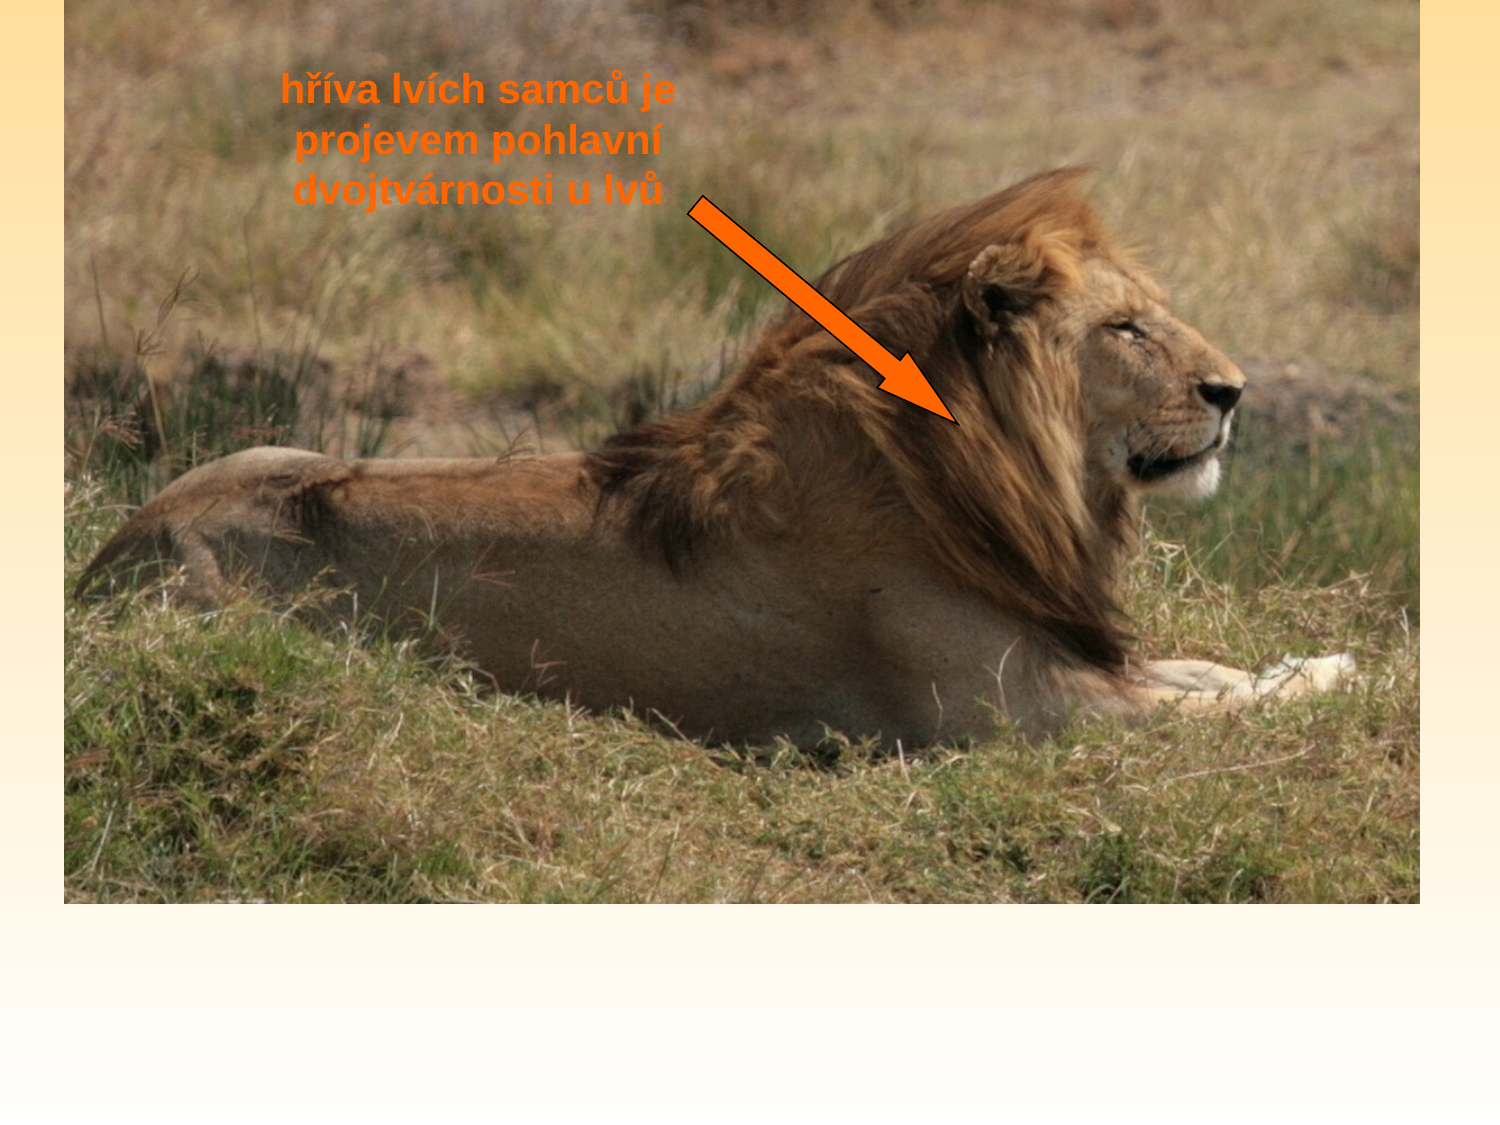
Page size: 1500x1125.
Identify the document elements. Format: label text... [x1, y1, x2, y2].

title CO JE TO POHLAVNÍ DVOJTVÁRNOST A JAK SE PROJEVUJE U LVA? [1420, 11, 1426, 267]
text_box [696, 215, 959, 425]
picture [64, 0, 1420, 904]
list samec a samice se liší vnějším vzhledem lví samec má hřívu [76, 326, 1427, 1069]
text_box hříva lvích samců je projevem pohlavní dvojtvárnosti u lvů [230, 54, 727, 221]
